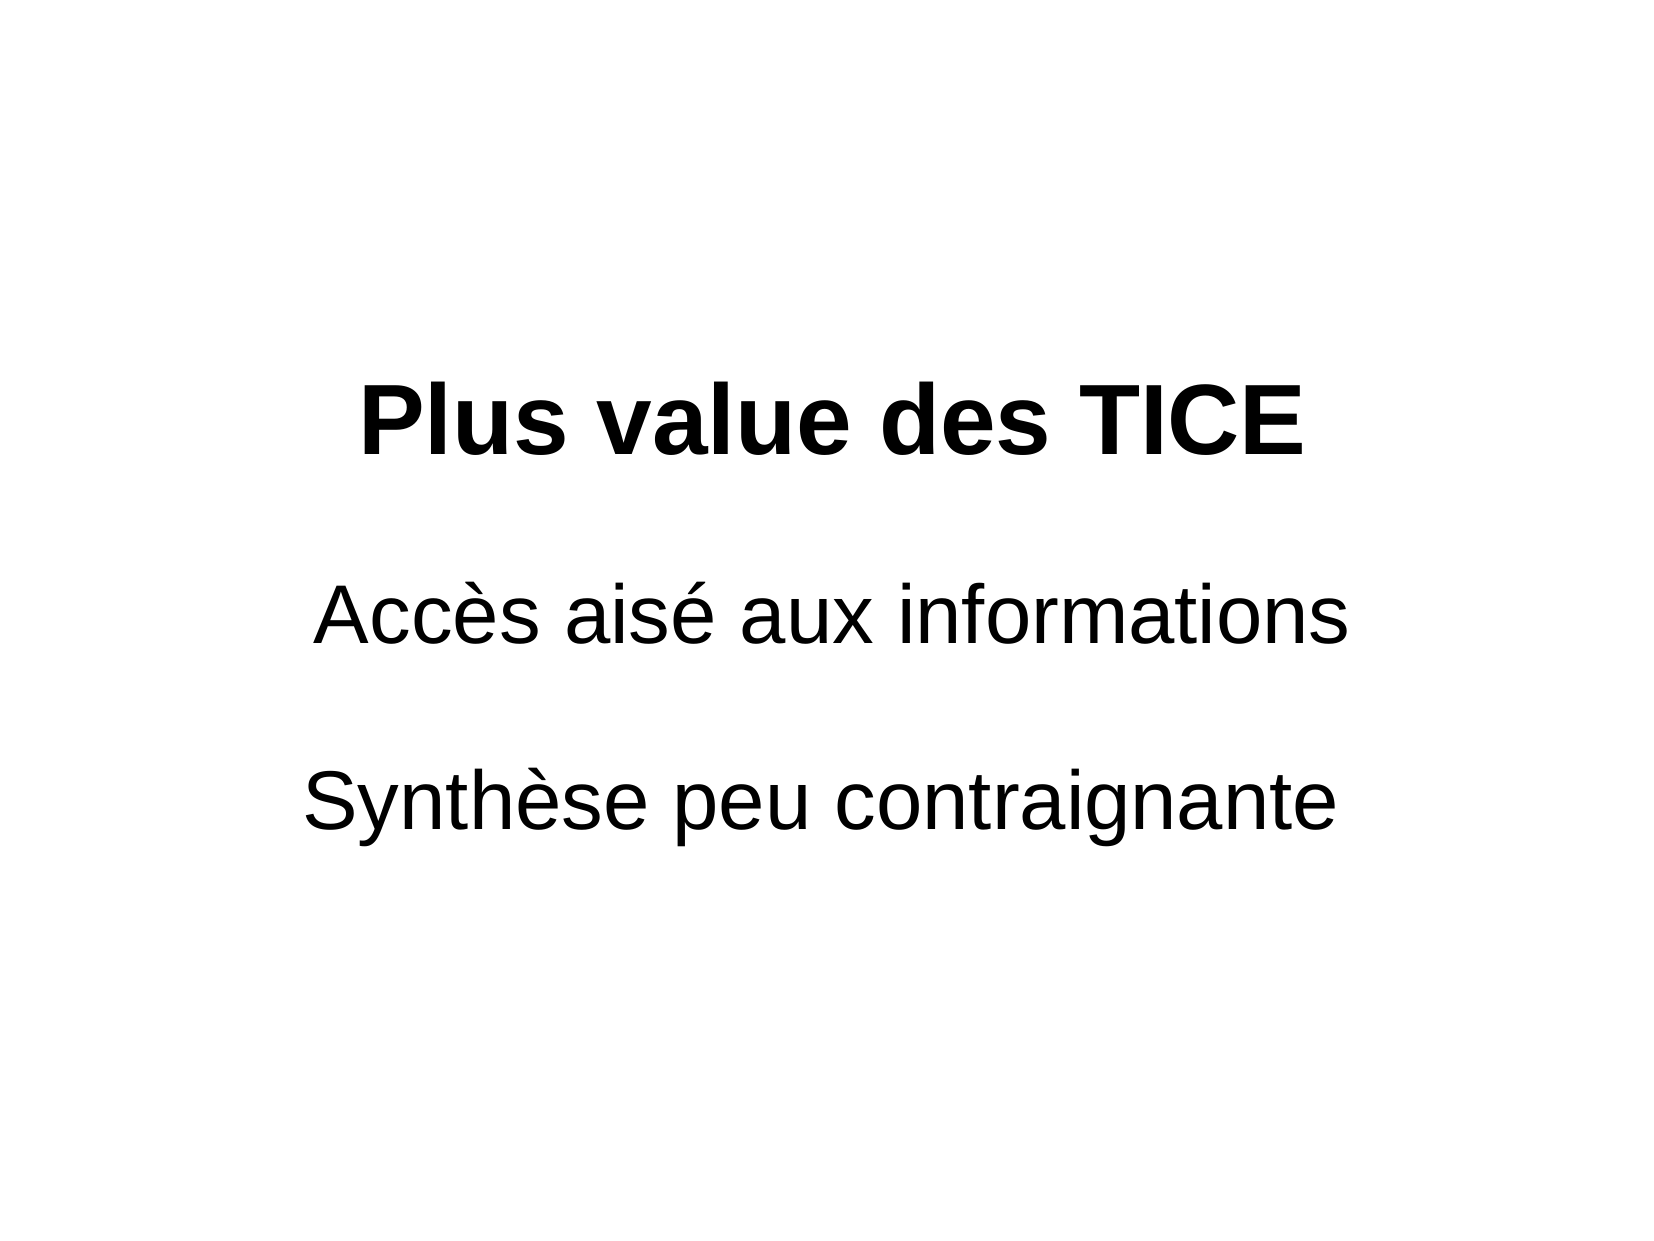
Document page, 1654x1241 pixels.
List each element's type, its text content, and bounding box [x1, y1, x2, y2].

subtitle Plus value des TICE Accès aisé aux informations Synthèse peu contraignante [88, 196, 1577, 1015]
